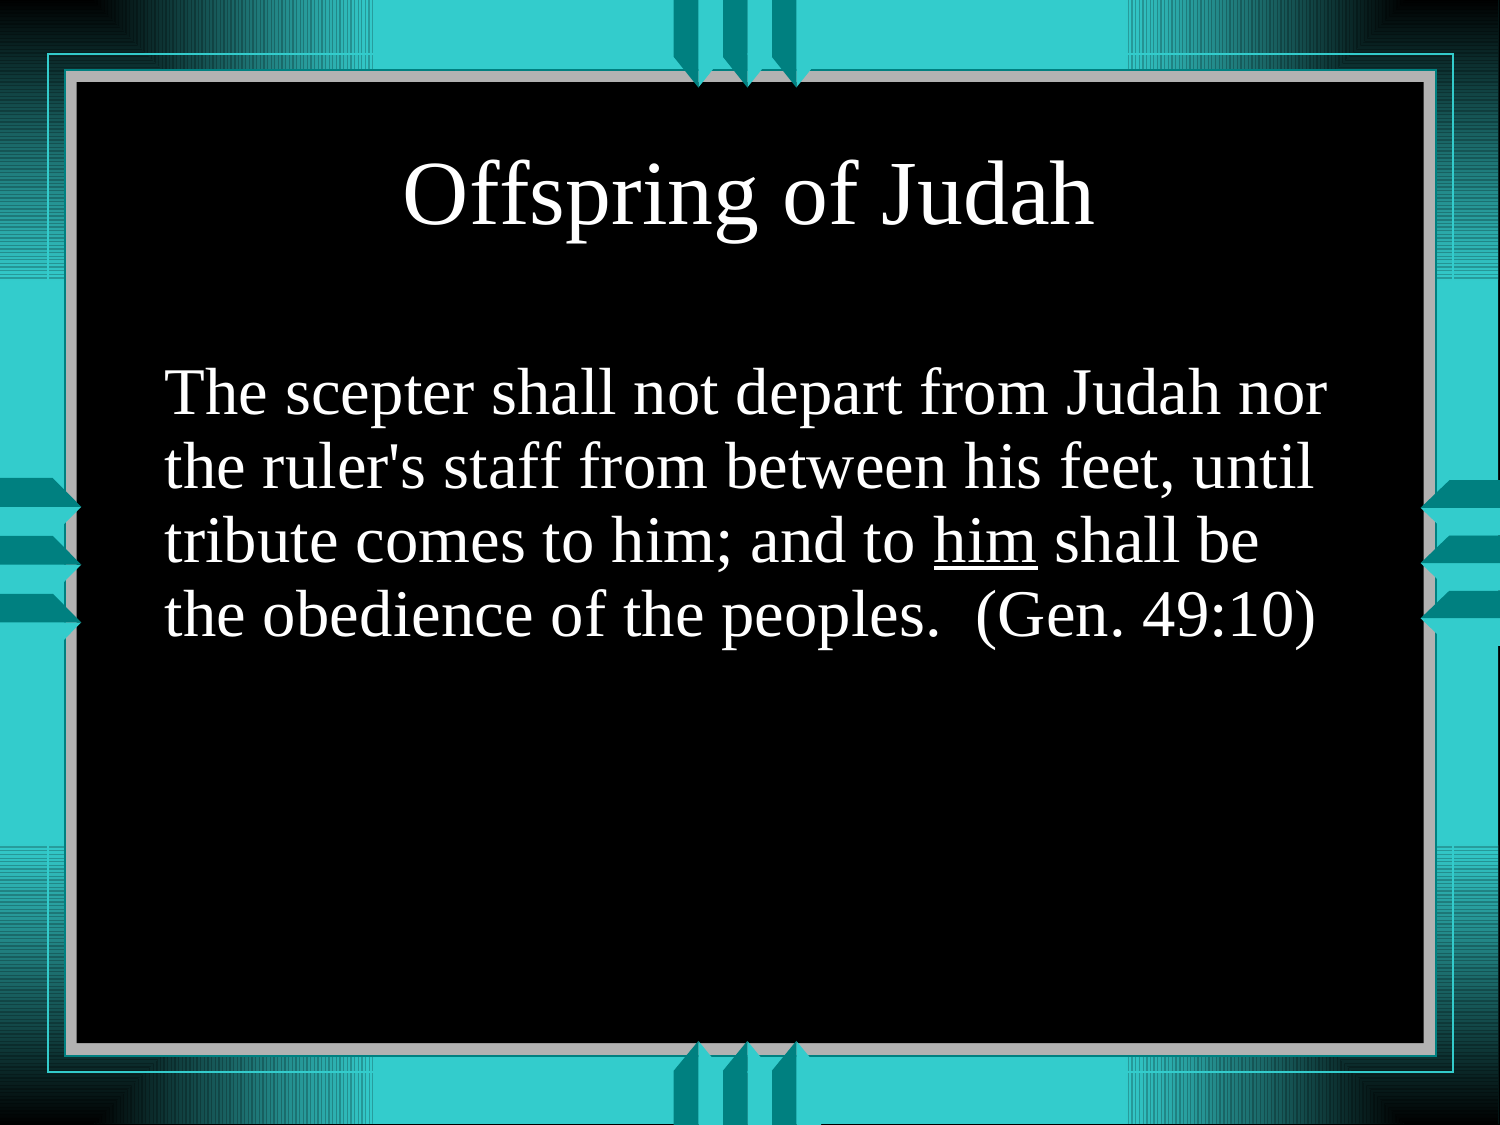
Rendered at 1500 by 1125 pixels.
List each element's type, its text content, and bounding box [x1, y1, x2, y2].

text_box The scepter shall not depart from Judah nor the ruler's staff from between his feet, until tribute comes to him; and to him shall be the obedience of the peoples. (Gen. 49:10) [150, 347, 1351, 659]
title Offspring of Judah [112, 107, 1388, 281]
